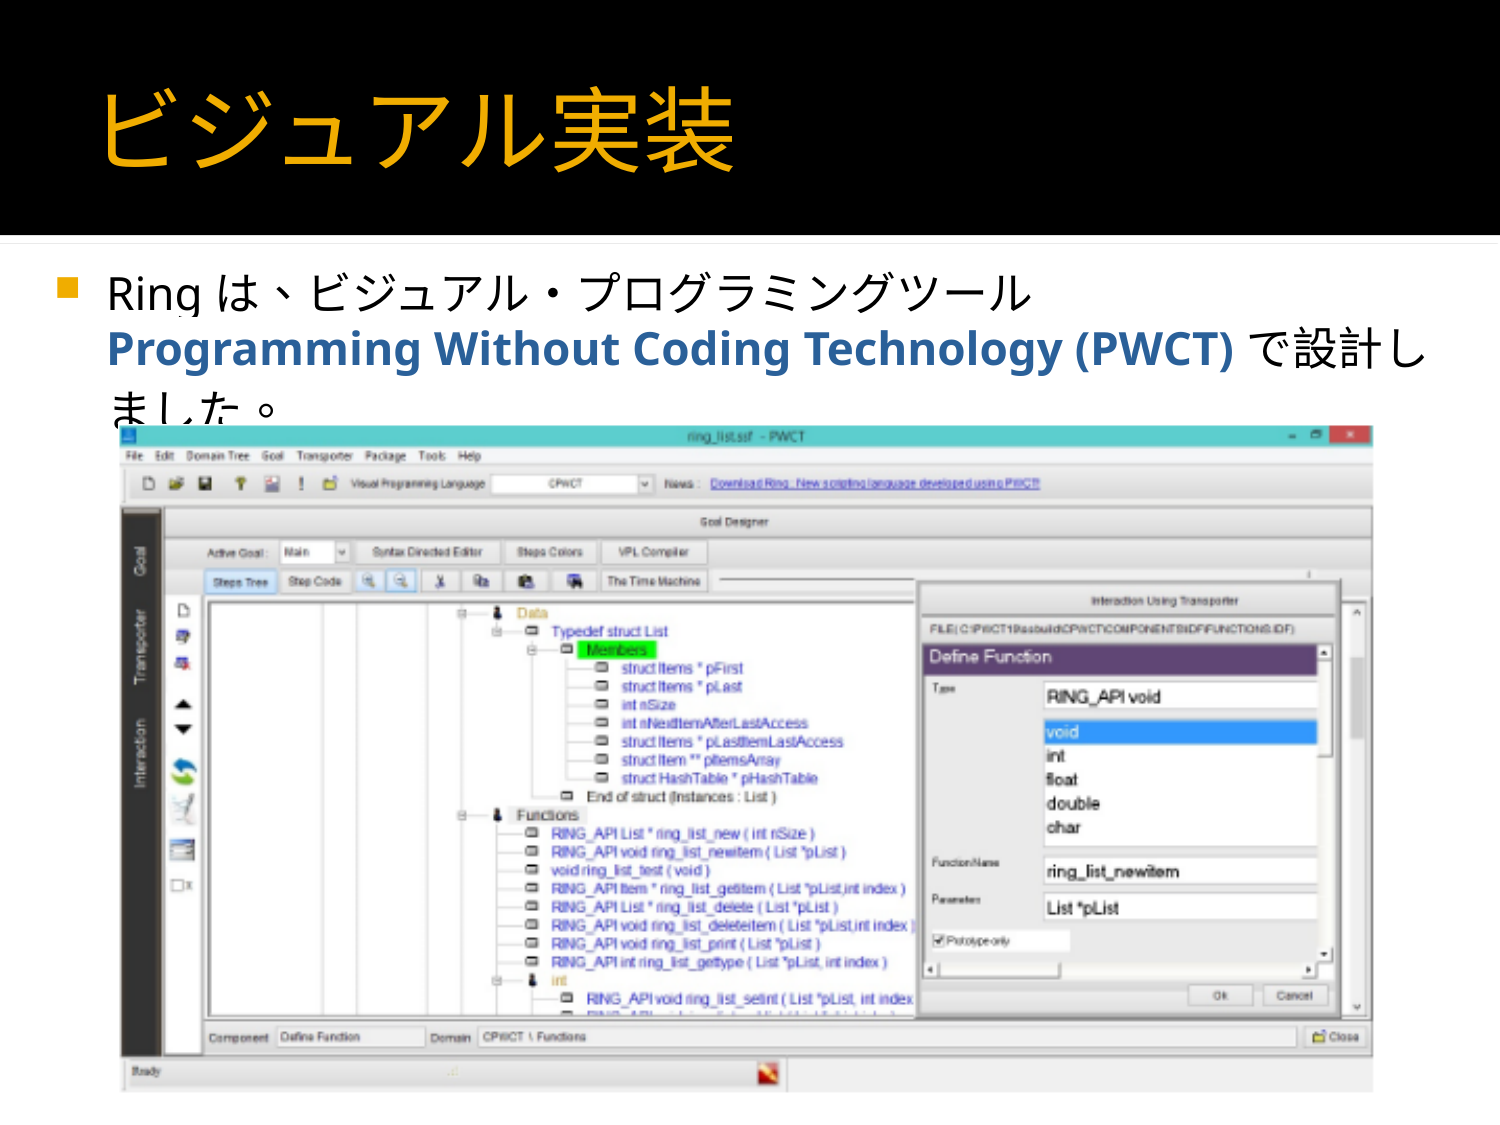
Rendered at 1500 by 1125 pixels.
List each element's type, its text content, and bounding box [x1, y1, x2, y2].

picture [118, 424, 1382, 1097]
title ビジュアル実装 [75, 25, 1425, 231]
list Ring は、ビジュアル・プログラミングツール Programming Without Coding Technology (PWCT) で設計しました。 [24, 249, 1463, 1050]
